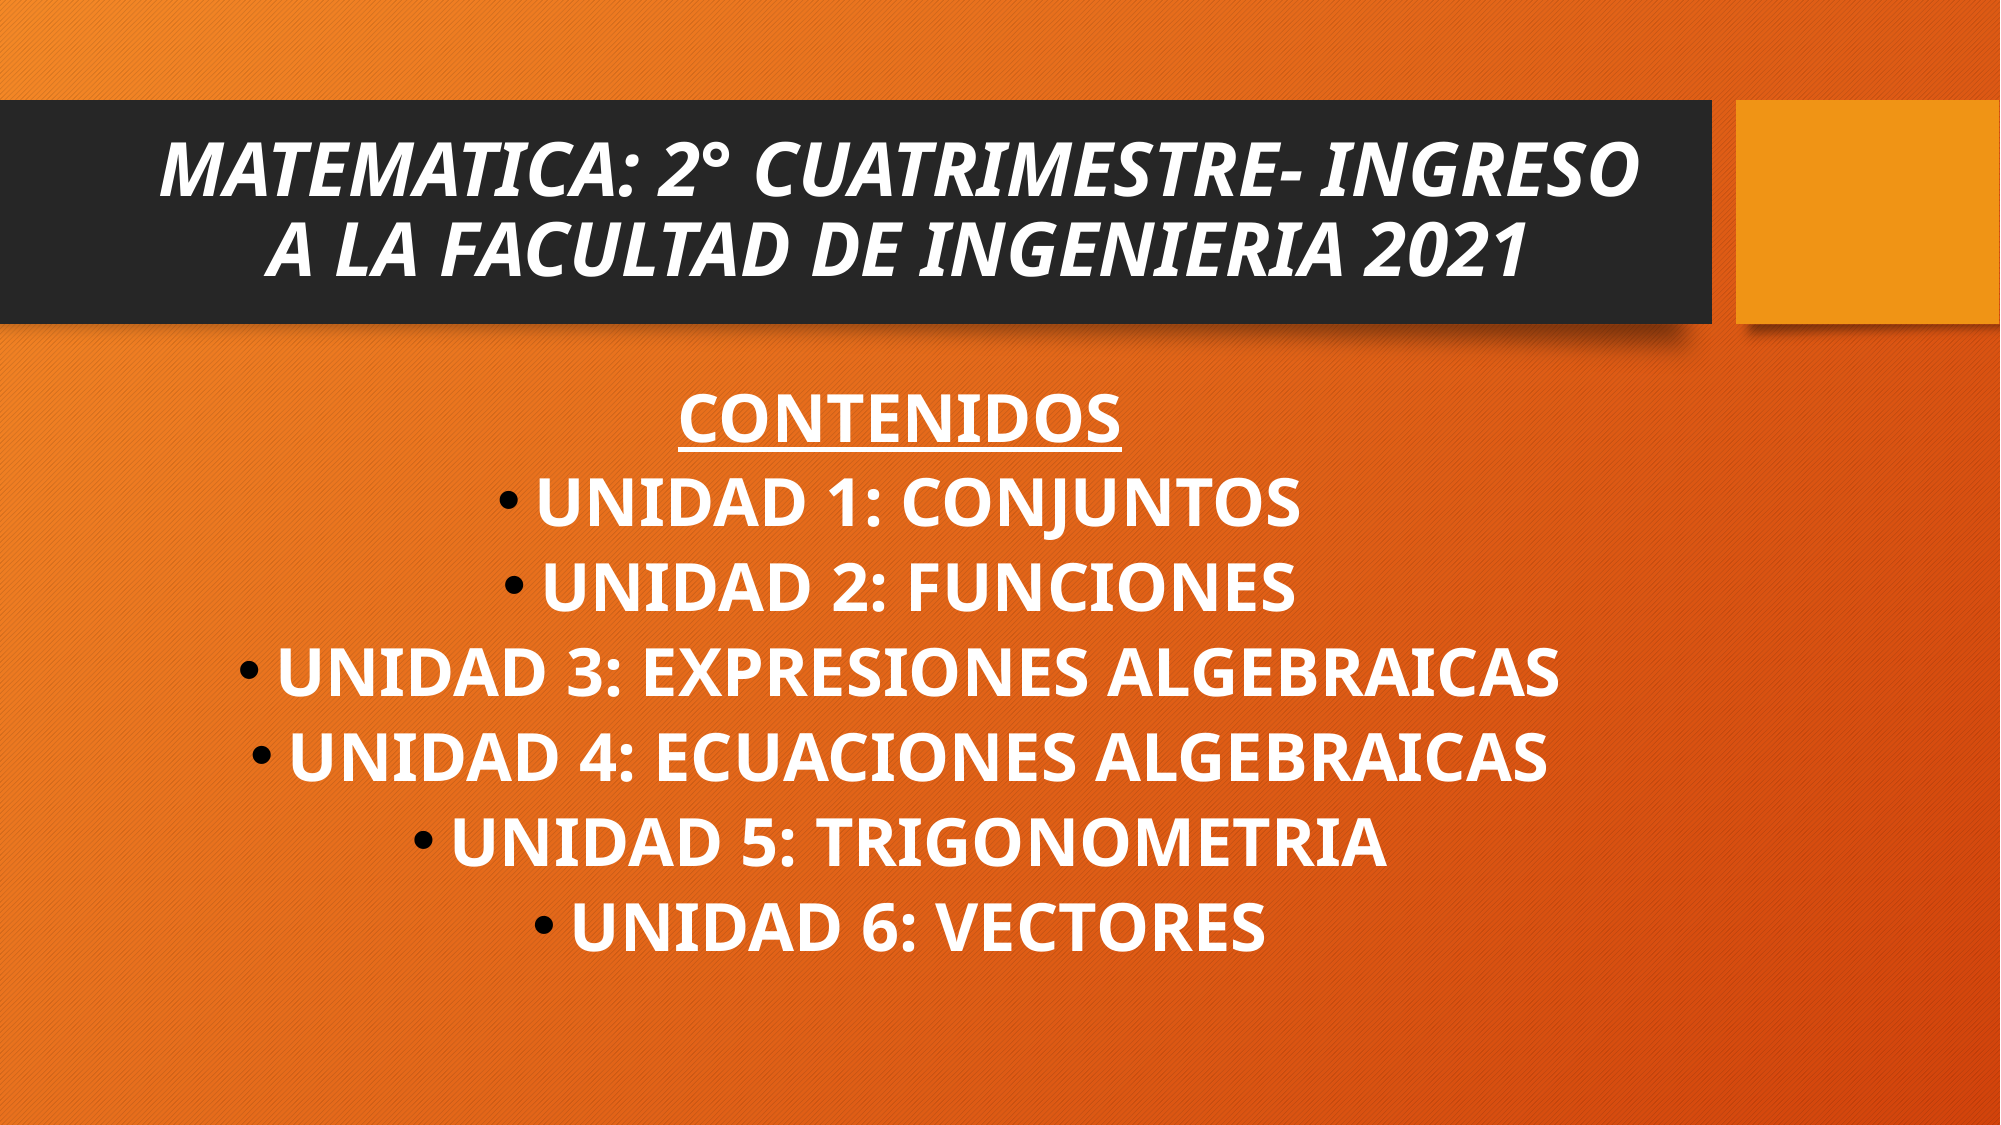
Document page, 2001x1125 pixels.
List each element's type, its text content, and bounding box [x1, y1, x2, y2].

list CONTENIDOS UNIDAD 1: CONJUNTOS UNIDAD 2: FUNCIONES UNIDAD 3: EXPRESIONES ALGEBRAICAS UNIDAD 4: ECUACIONES ALGEBRAICAS UNIDAD 5: TRIGONOMETRIA UNIDAD 6: VECTORES [111, 383, 1689, 974]
title MATEMATICA: 2° CUATRIMESTRE- INGRESO A LA FACULTAD DE INGENIERIA 2021 [111, 123, 1689, 301]
